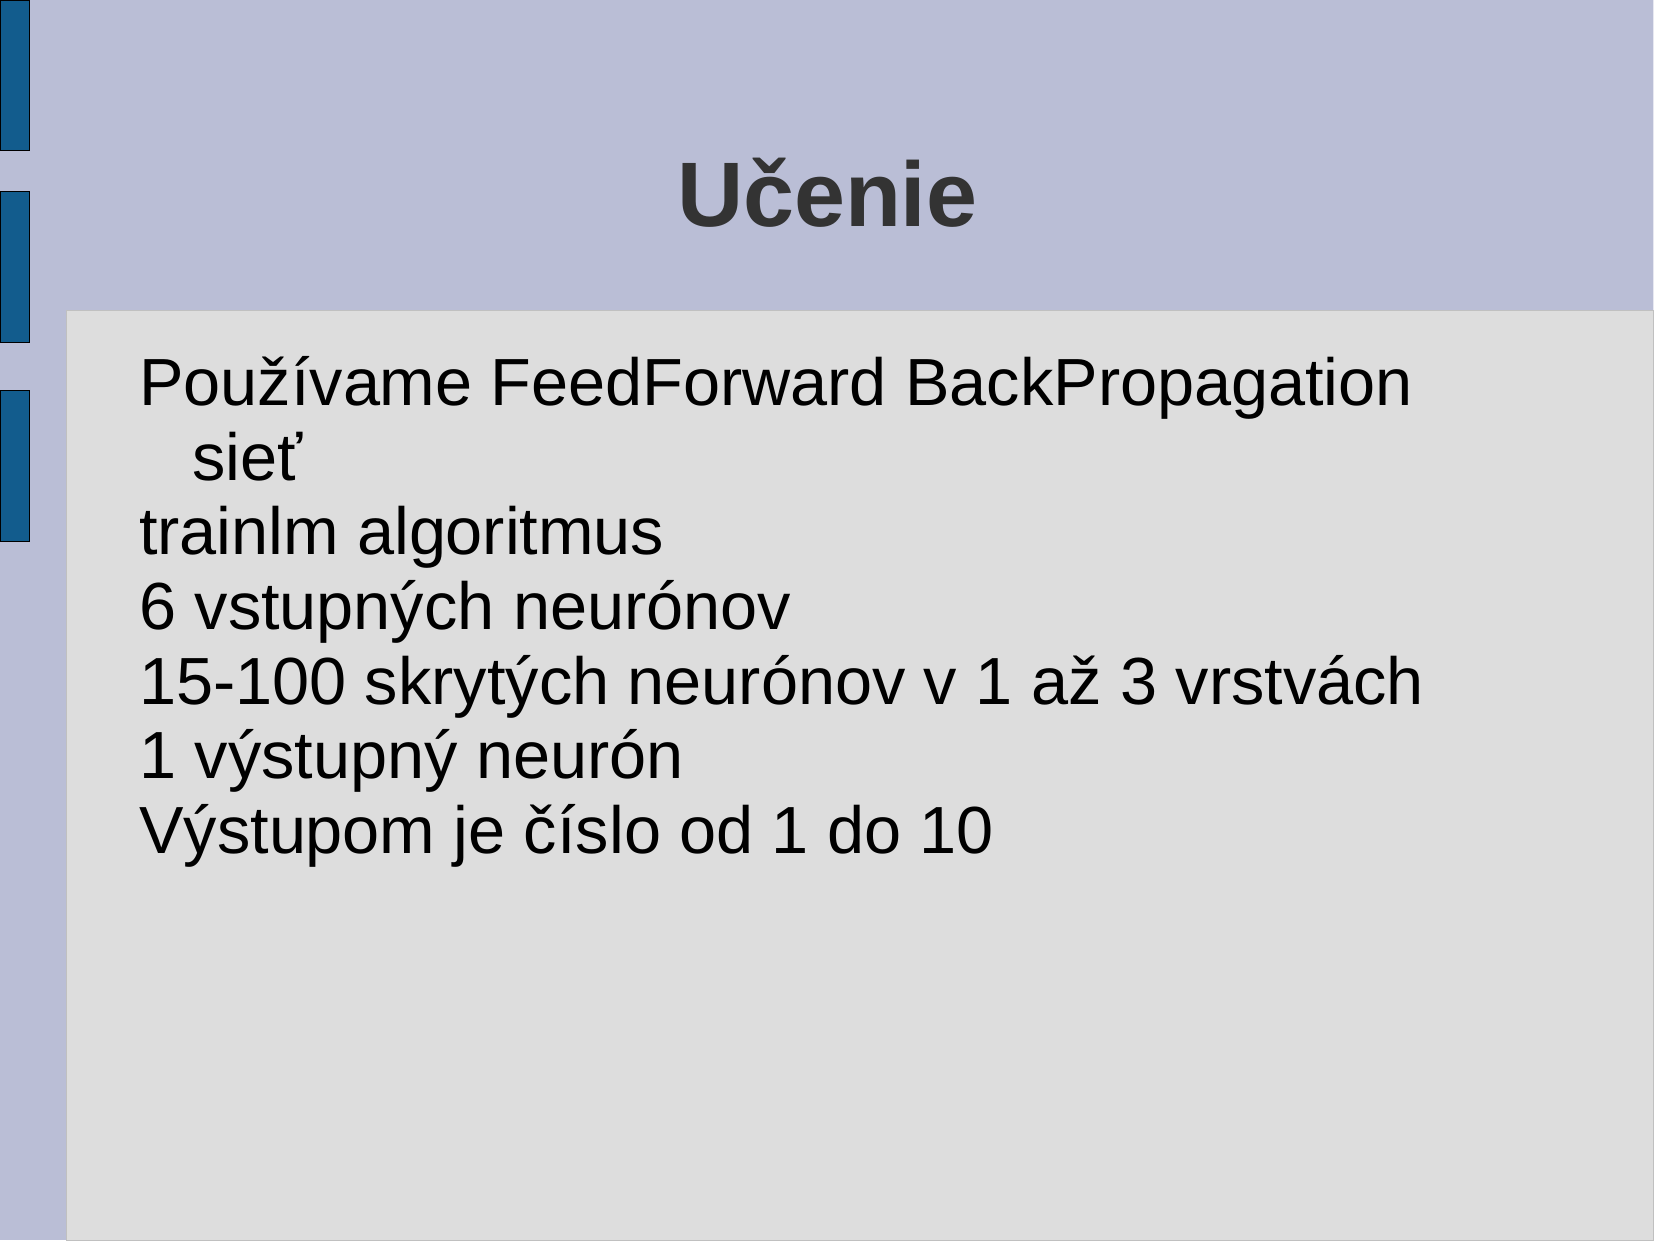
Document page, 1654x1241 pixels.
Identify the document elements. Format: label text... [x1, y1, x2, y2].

title Učenie [121, 91, 1534, 299]
list Používame FeedForward BackPropagation sieť trainlm algoritmus 6 vstupných neurónov 15-100 skrytých neurónov v 1 až 3 vrstvách 1 výstupný neurón Výstupom je číslo od 1 do 10 [121, 344, 1534, 1127]
